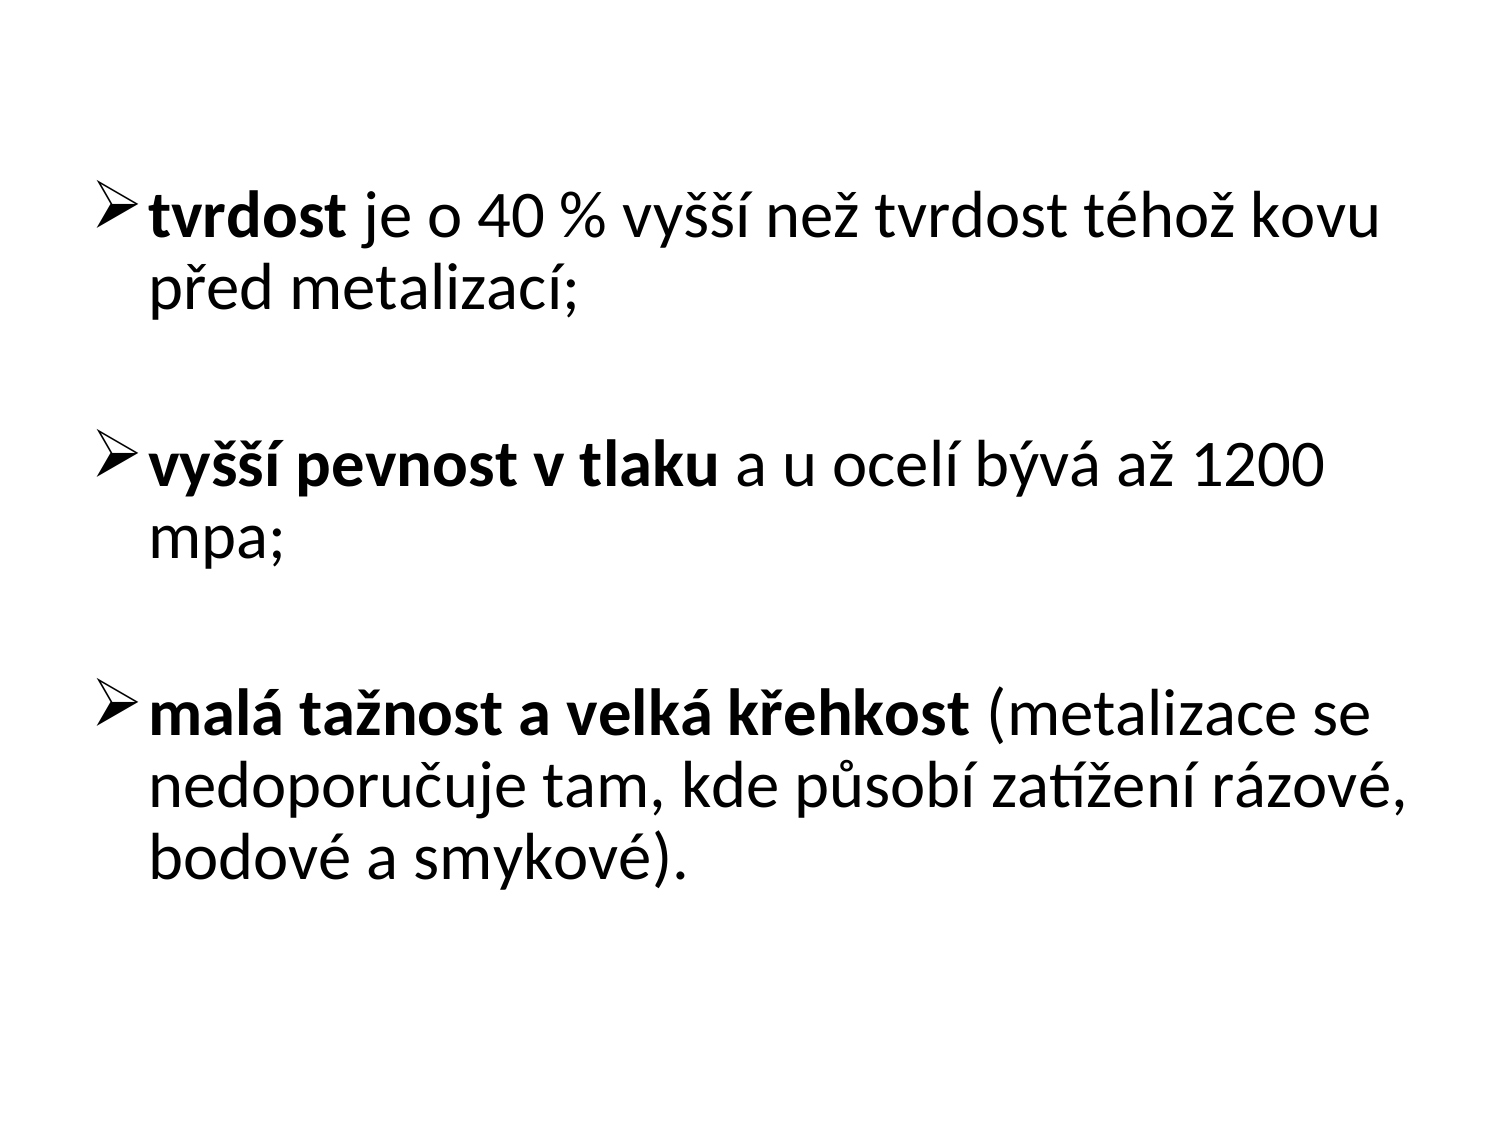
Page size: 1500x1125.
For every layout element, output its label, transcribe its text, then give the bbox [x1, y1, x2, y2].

list tvrdost je o 40 % vyšší než tvrdost téhož kovu před metalizací; vyšší pevnost v tlaku a u ocelí bývá až 1200 mpa; malá tažnost a velká křehkost (metalizace se nedoporučuje tam, kde působí zatížení rázové, bodové a smykové). [76, 172, 1427, 1084]
